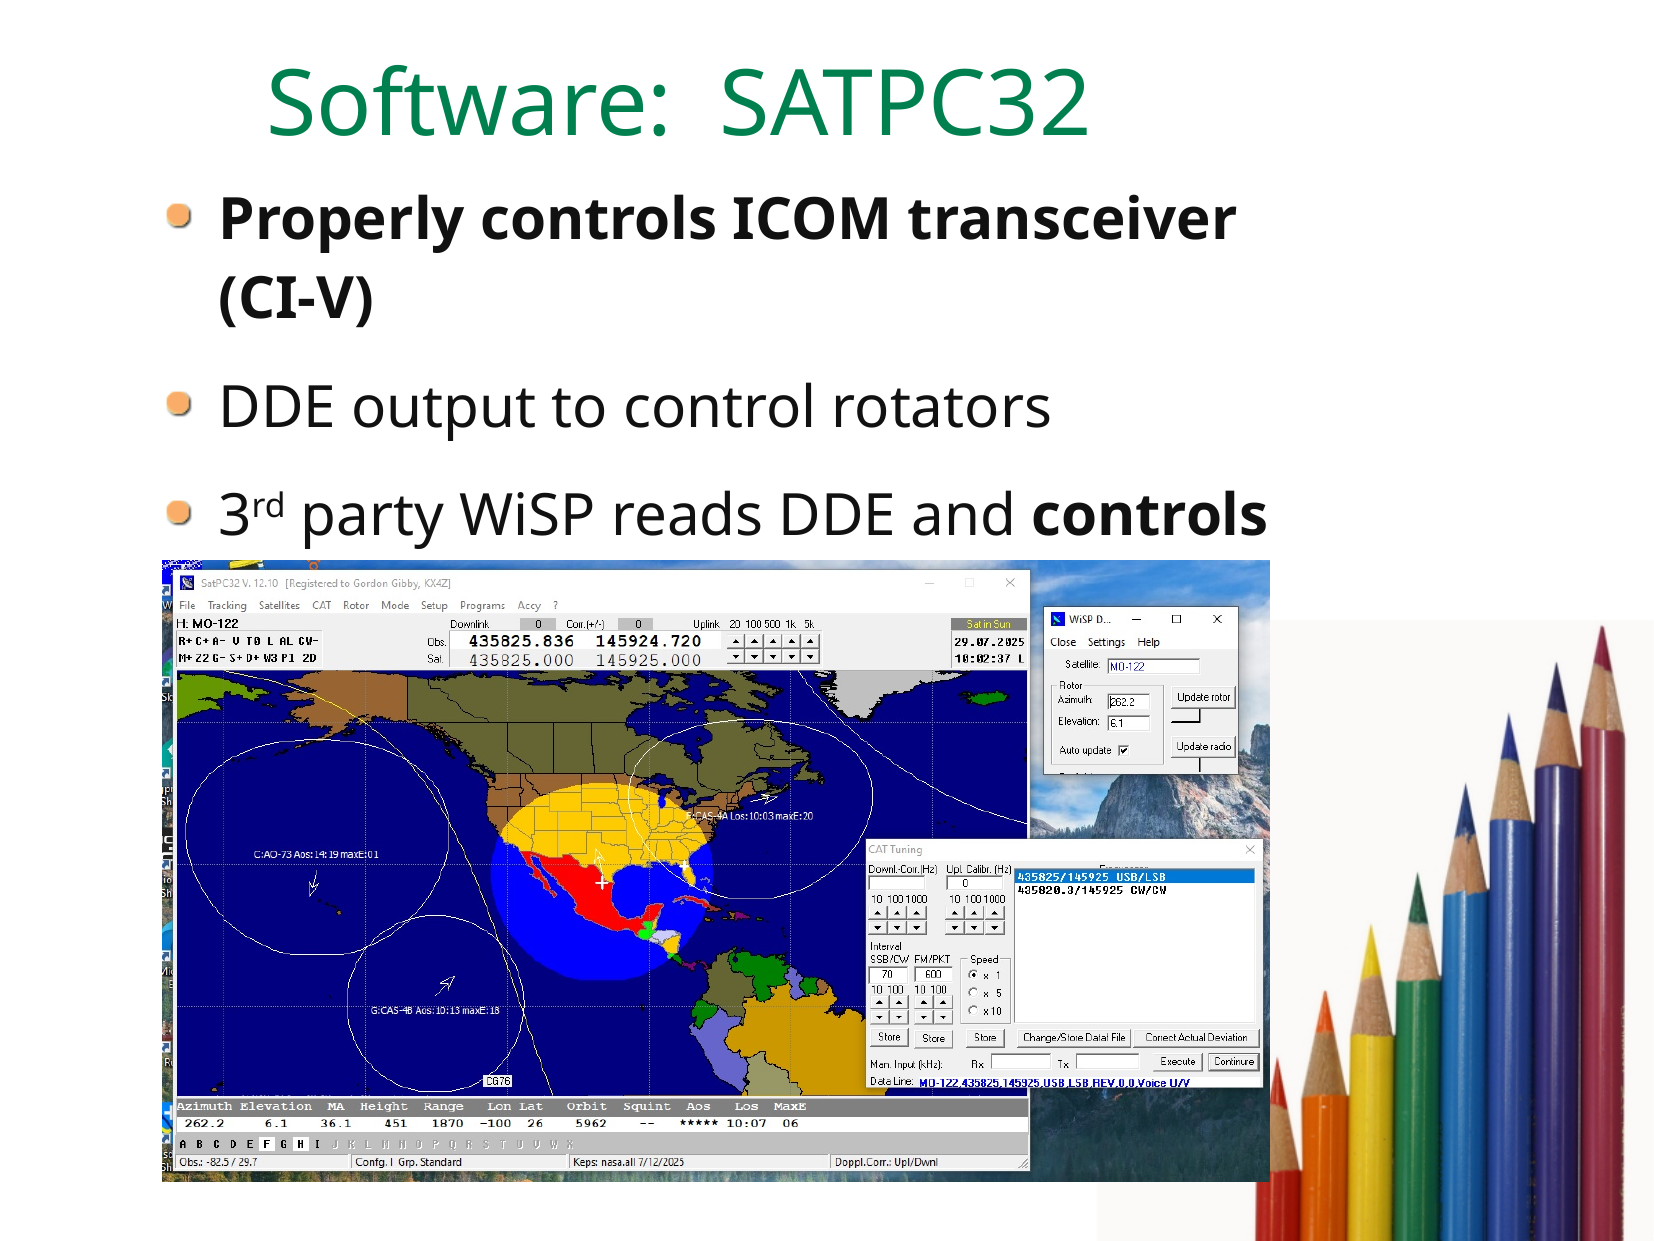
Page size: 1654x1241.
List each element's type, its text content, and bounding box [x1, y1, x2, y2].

title Software: SATPC32 [0, 23, 1359, 178]
picture [0, 0, 1654, 1241]
list Properly controls ICOM transceiver (CI-V) DDE output to control rotators 3rd party WiSP reads DDE and controls Yaesu-type rotators [147, 177, 1329, 572]
